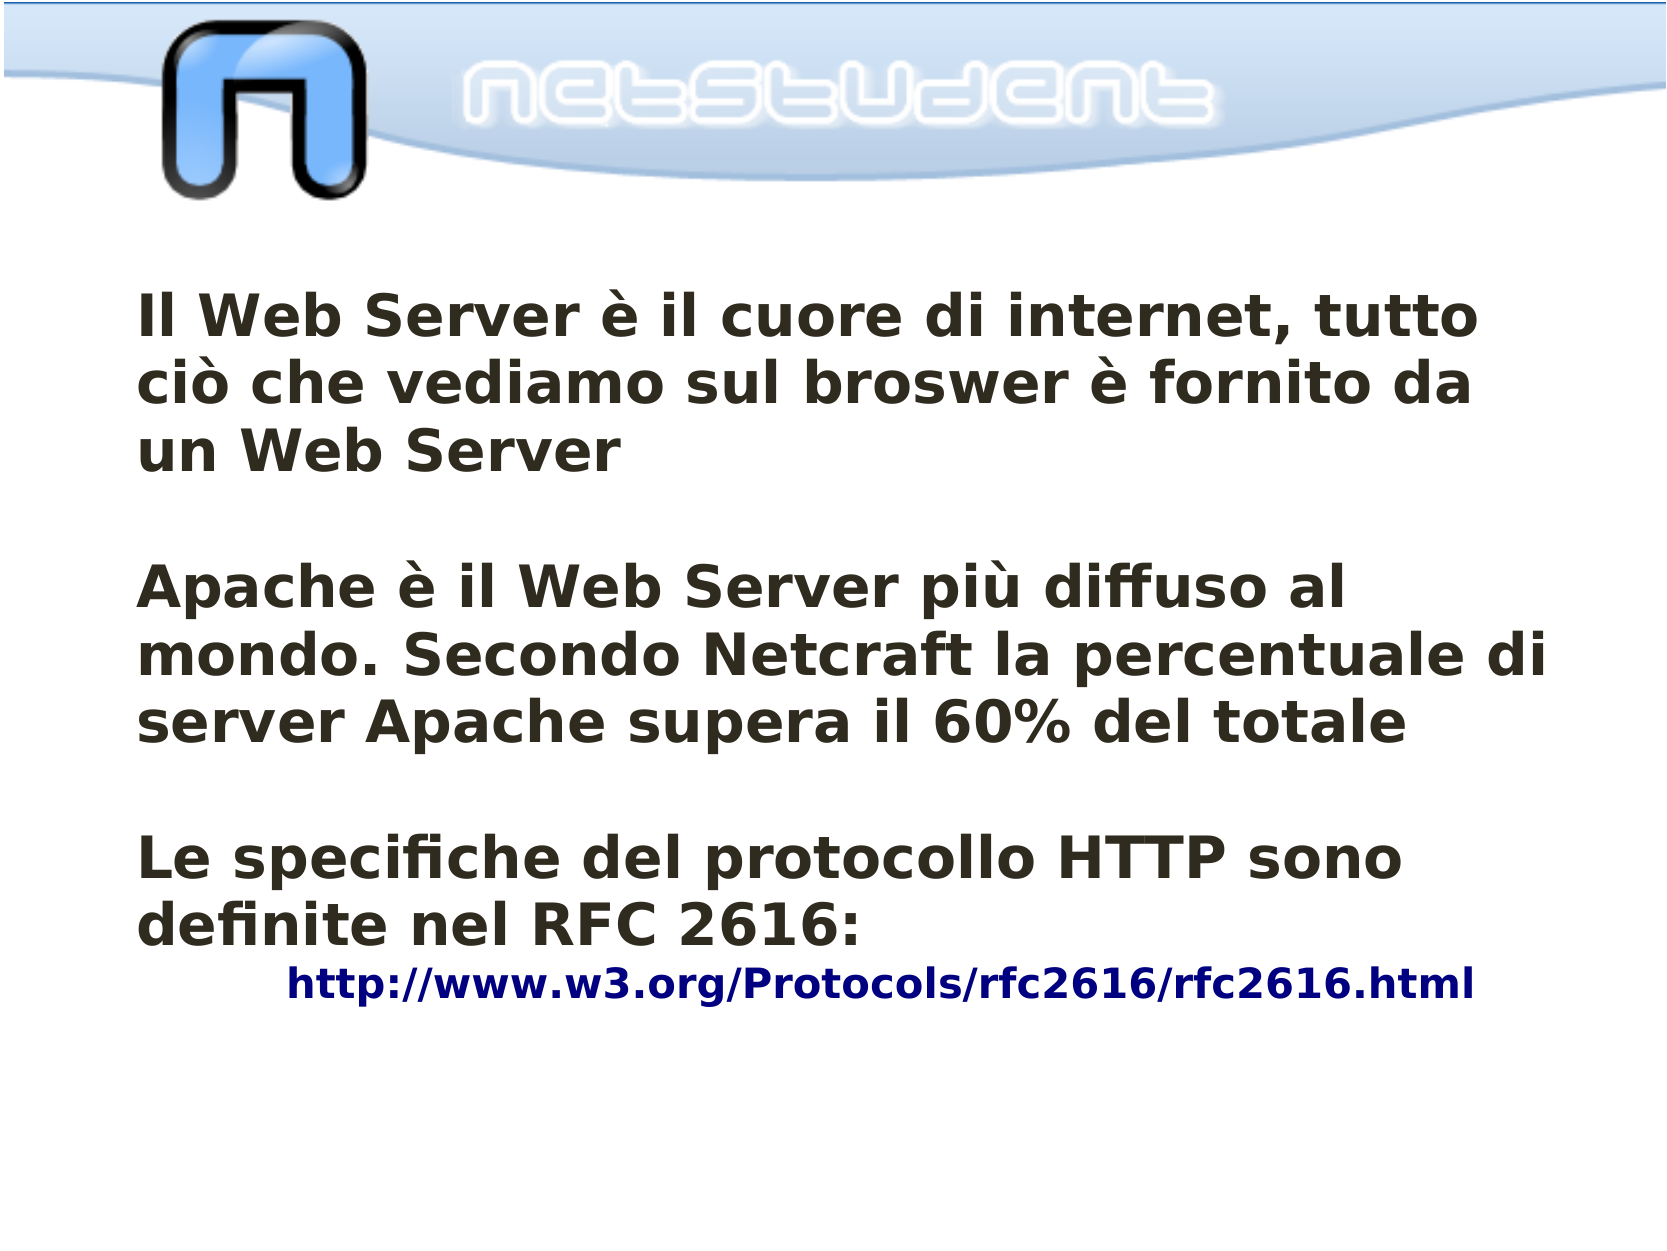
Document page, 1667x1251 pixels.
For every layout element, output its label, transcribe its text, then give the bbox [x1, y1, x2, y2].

text_box Il Web Server è il cuore di internet, tutto ciò che vediamo sul broswer è fornito da un Web Server Apache è il Web Server più diffuso al mondo. Secondo Netcraft la percentuale di server Apache supera il 60% del totale Le specifiche del protocollo HTTP sono definite nel RFC 2616: http://www.w3.org/Protocols/rfc2616/rfc2616.html [121, 274, 1566, 1139]
picture [0, 0, 1667, 1251]
